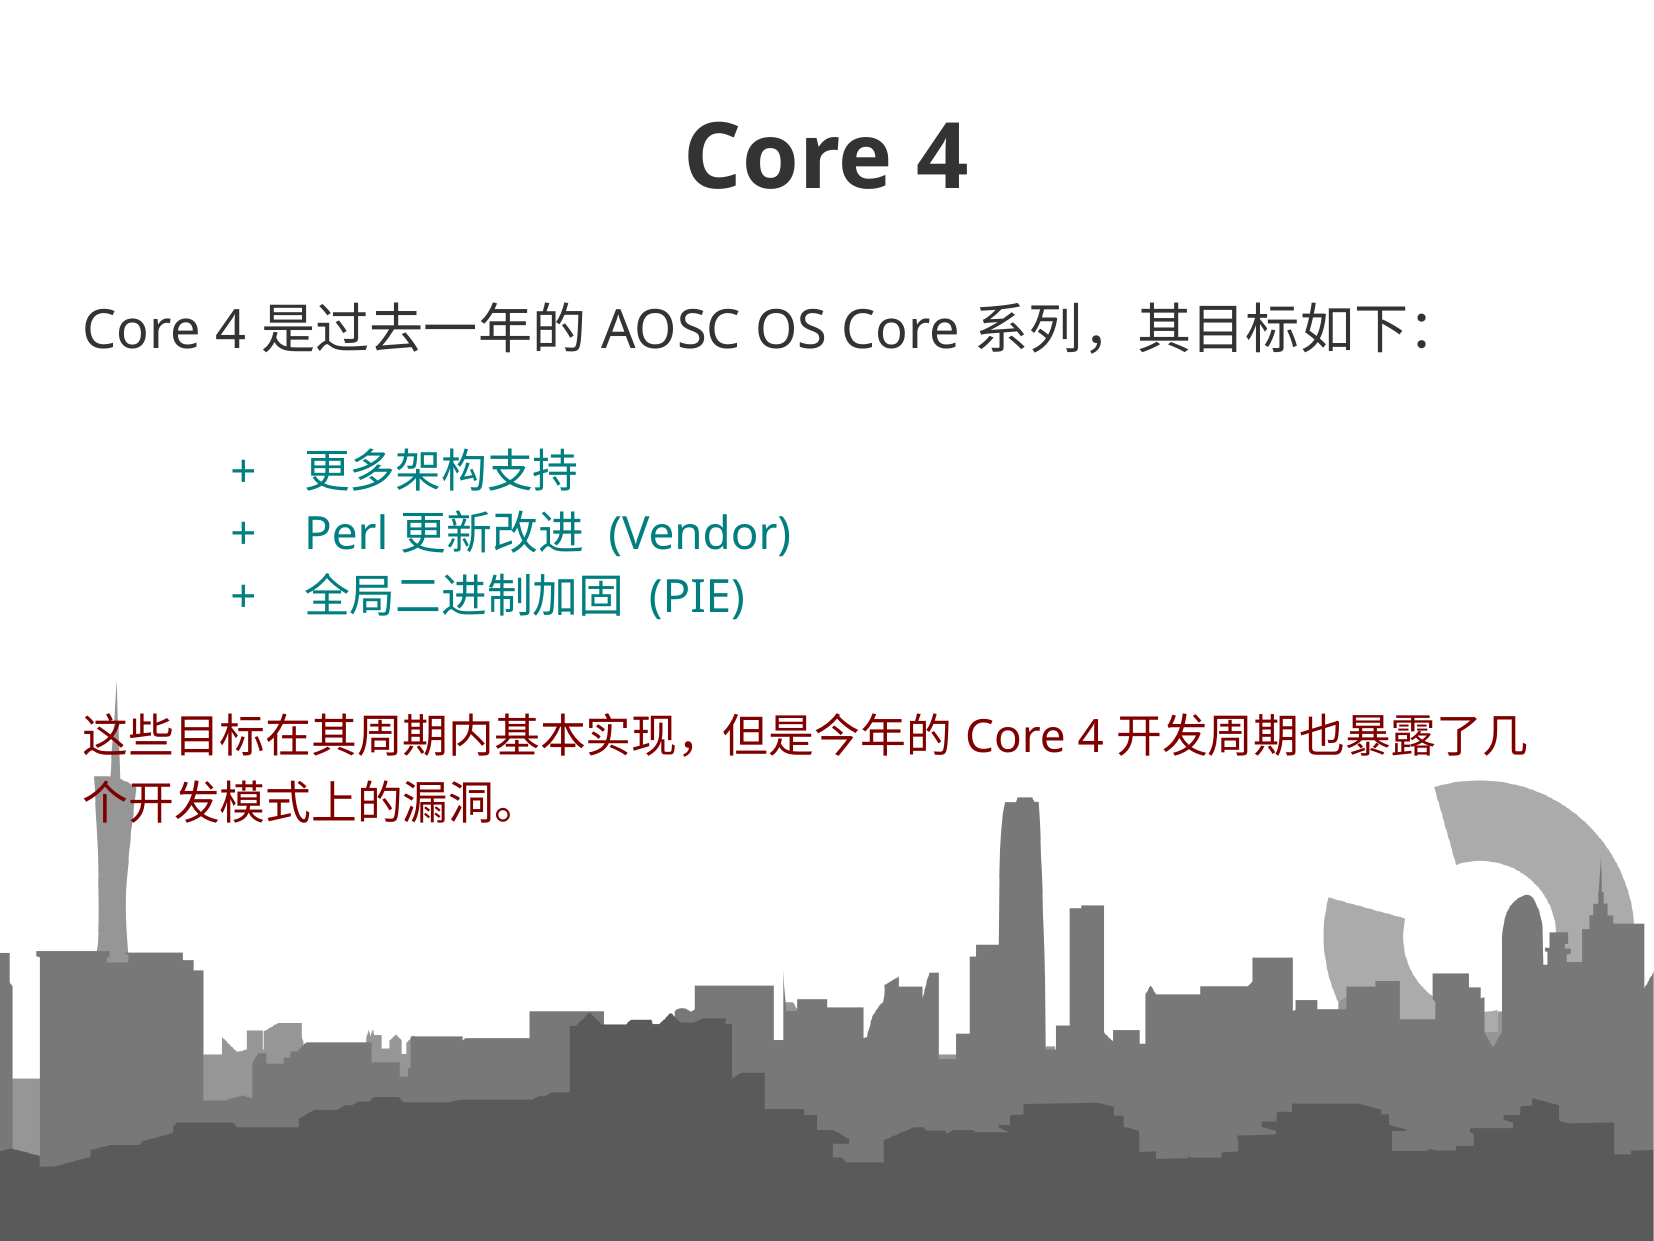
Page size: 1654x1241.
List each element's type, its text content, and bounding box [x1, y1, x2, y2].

picture [0, 0, 1654, 1241]
list Core 4是过去一年的AOSC OS Core系列，其目标如下： + 更多架构支持 + Perl更新改进 (Vendor) + 全局二进制加固 (PIE) 这些目标在其周期内基本实现，但是今年的Core 4开发周期也暴露了几个开发模式上的漏洞。 [82, 290, 1571, 1010]
title Core 4 [82, 49, 1571, 257]
